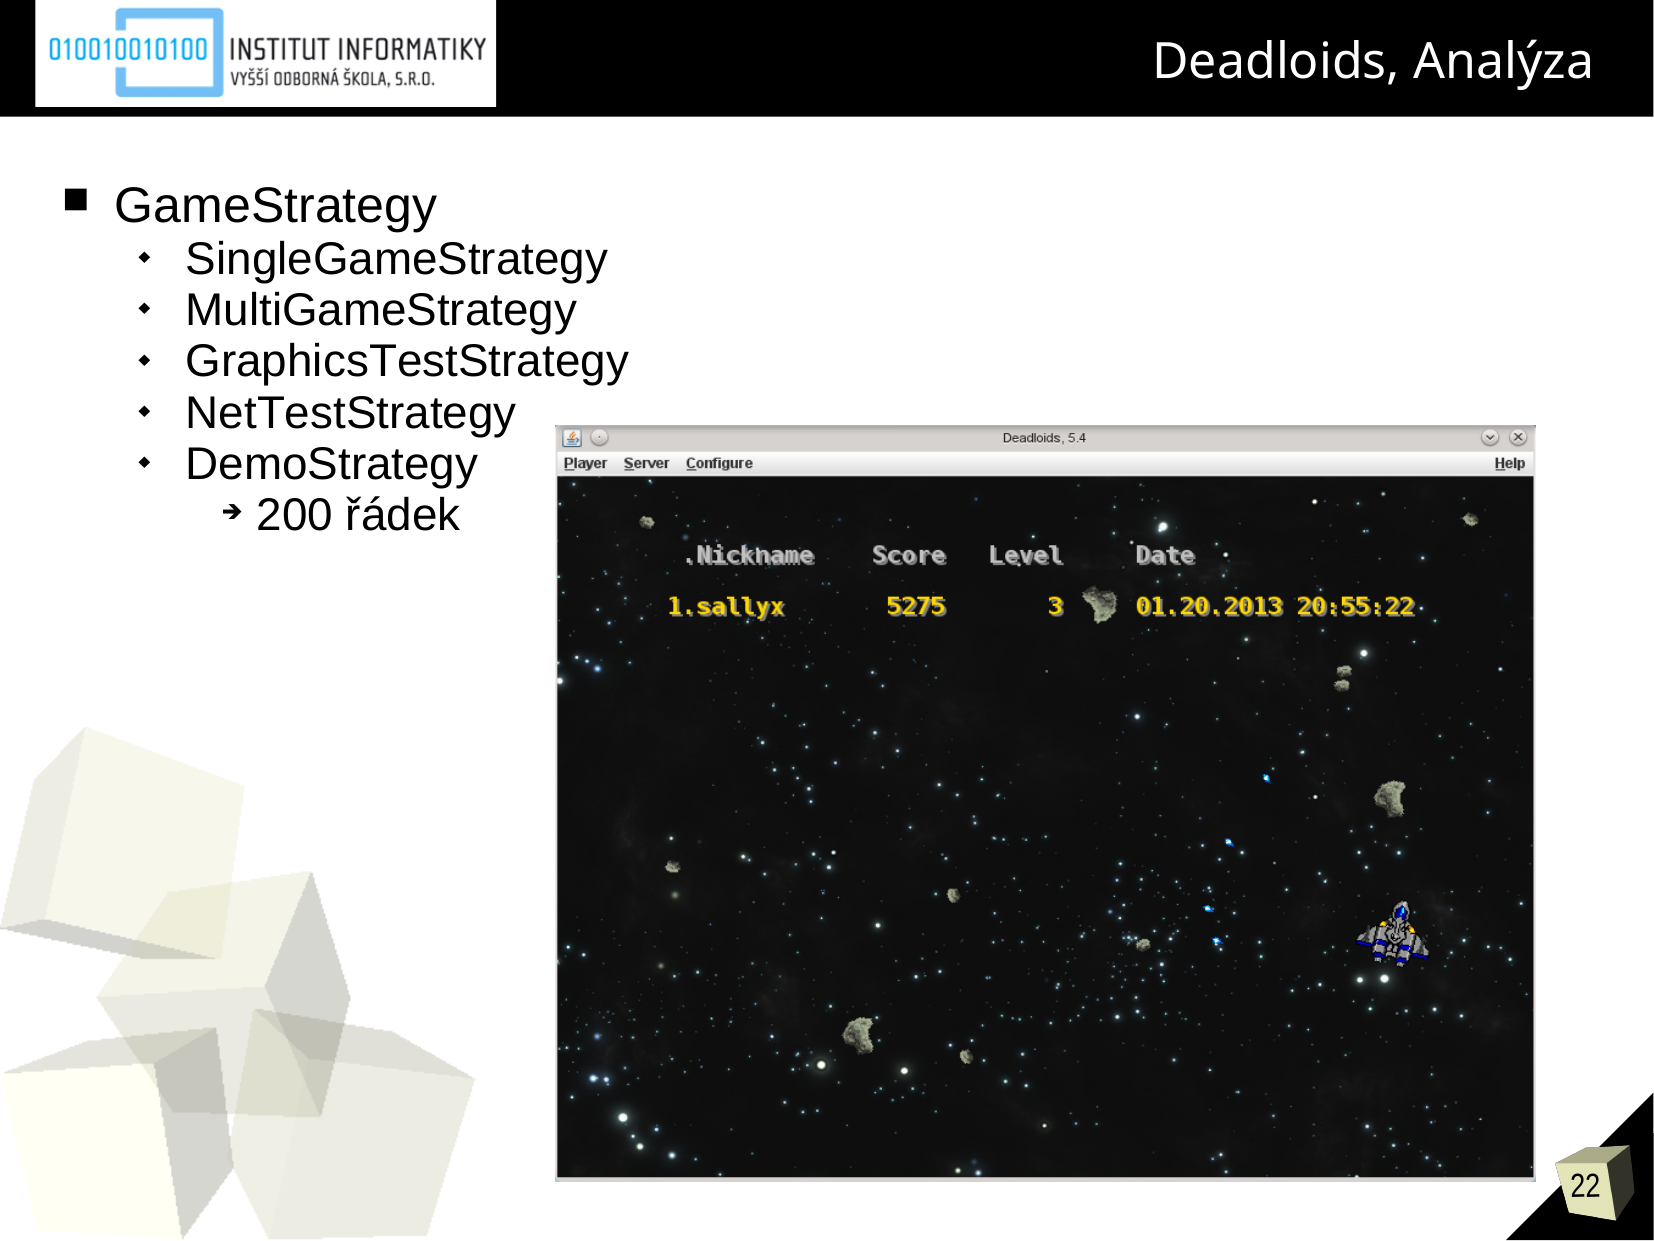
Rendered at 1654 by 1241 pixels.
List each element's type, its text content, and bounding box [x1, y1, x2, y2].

picture [0, 726, 477, 1241]
picture [555, 425, 1536, 1182]
title Deadloids, Analýza [118, 0, 1595, 119]
list GameStrategy SingleGameStrategy MultiGameStrategy GraphicsTestStrategy NetTestStrategy DemoStrategy 200 řádek [44, 177, 1611, 1214]
